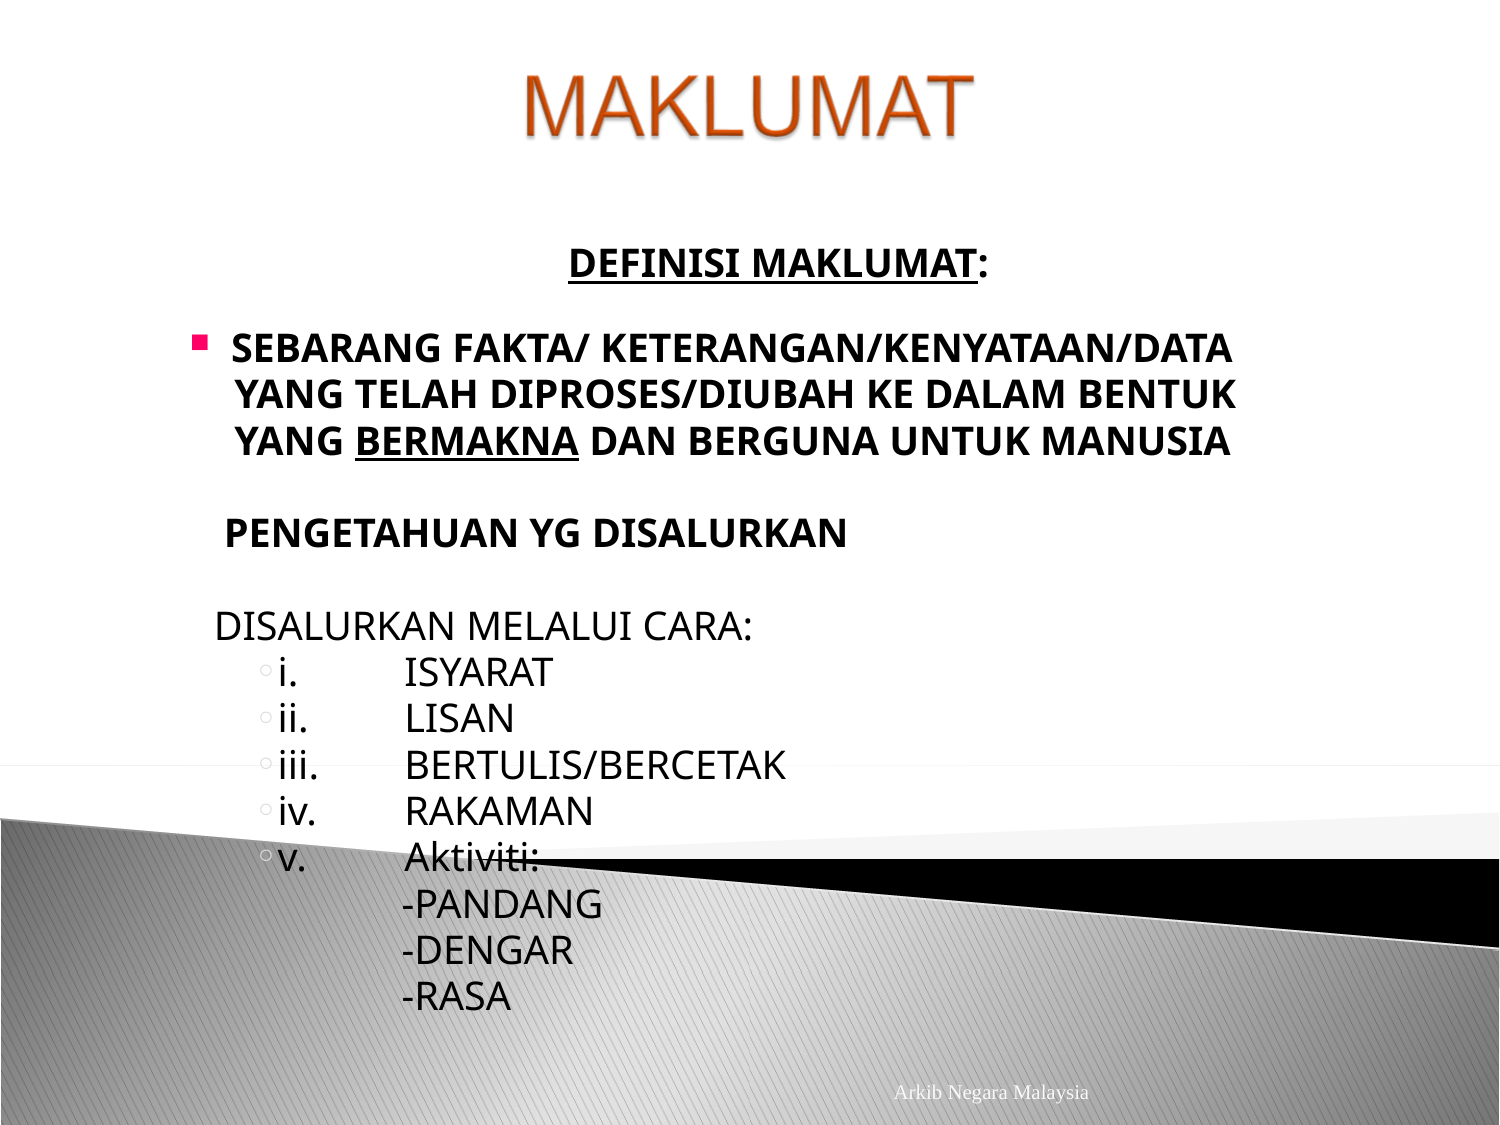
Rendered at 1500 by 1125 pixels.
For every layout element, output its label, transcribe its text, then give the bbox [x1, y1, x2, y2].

picture [0, 818, 1500, 1125]
picture [111, 37, 1387, 163]
text_box Arkib Negara Malaysia [718, 1051, 1105, 1112]
text_box DEFINISI MAKLUMAT: SEBARANG FAKTA/ KETERANGAN/KENYATAAN/DATA YANG TELAH DIPROSES/DIUBAH KE DALAM BENTUK YANG BERMAKNA DAN BERGUNA UNTUK MANUSIA PENGETAHUAN YG DISALURKAN DISALURKAN MELALUI CARA: i. ISYARAT ii. LISAN iii. BERTULIS/BERCETAK iv. RAKAMAN v. Aktiviti: -PANDANG -DENGAR -RASA [174, 149, 1375, 1079]
